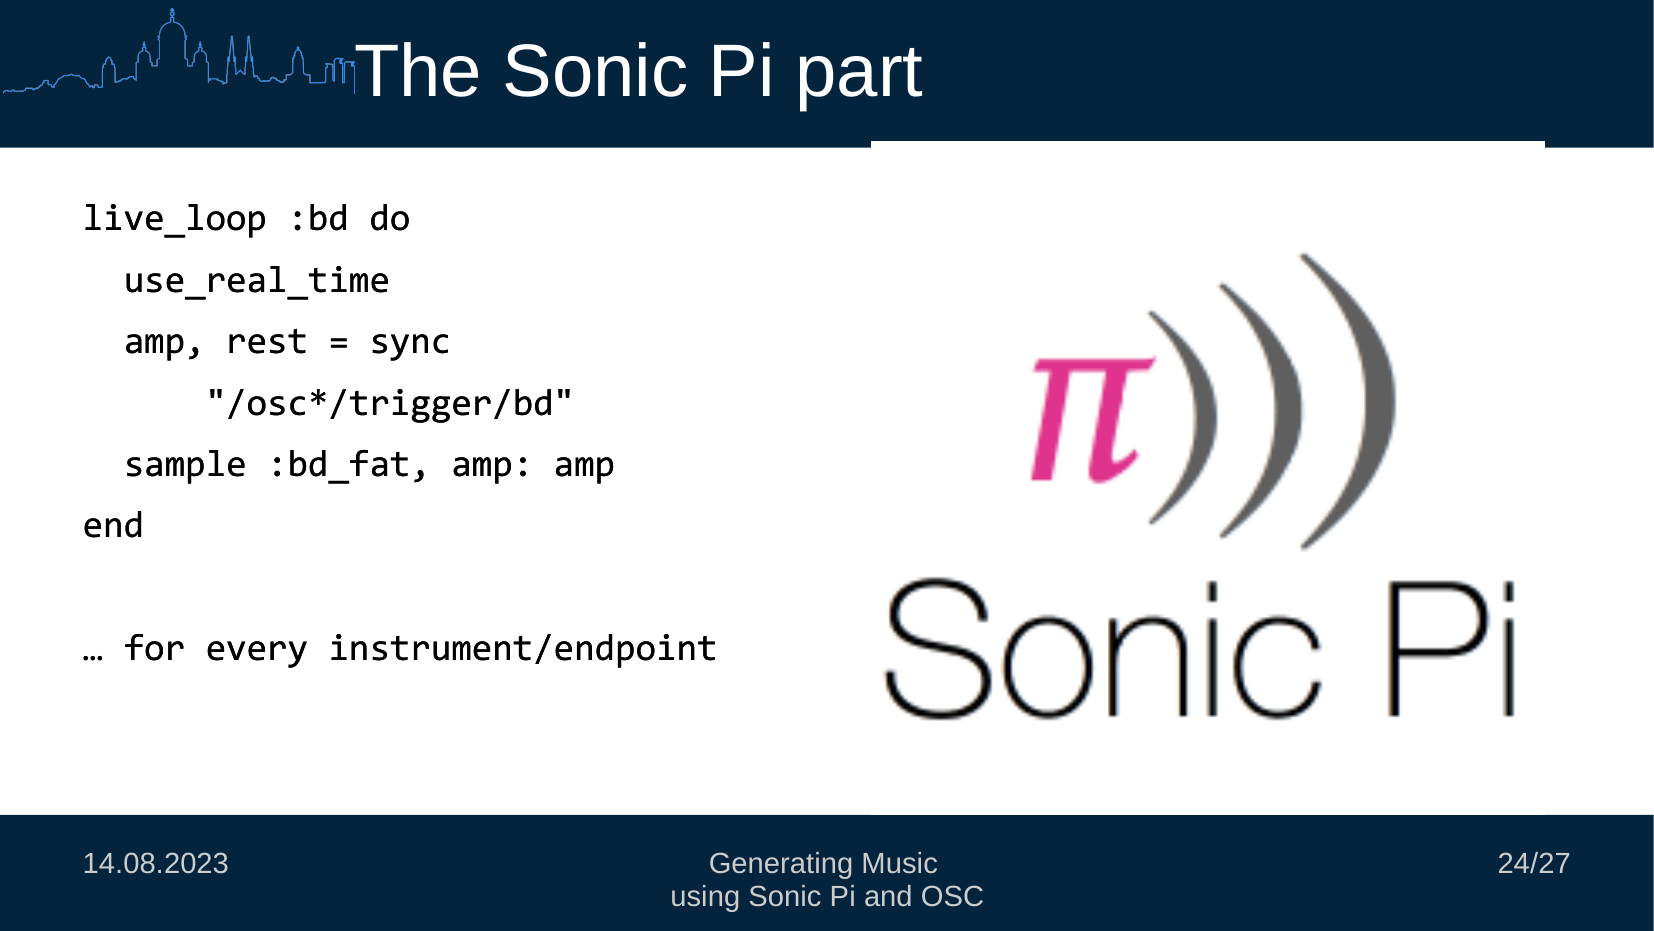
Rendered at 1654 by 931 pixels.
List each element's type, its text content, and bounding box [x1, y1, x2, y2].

picture [3, 8, 354, 94]
list live_loop :bd do use_real_time amp, rest = sync "/osc*/trigger/bd" sample :bd_fat, amp: amp end … for every instrument/endpoint [82, 141, 809, 815]
picture [871, 141, 1545, 815]
title The Sonic Pi part [354, 5, 1654, 136]
